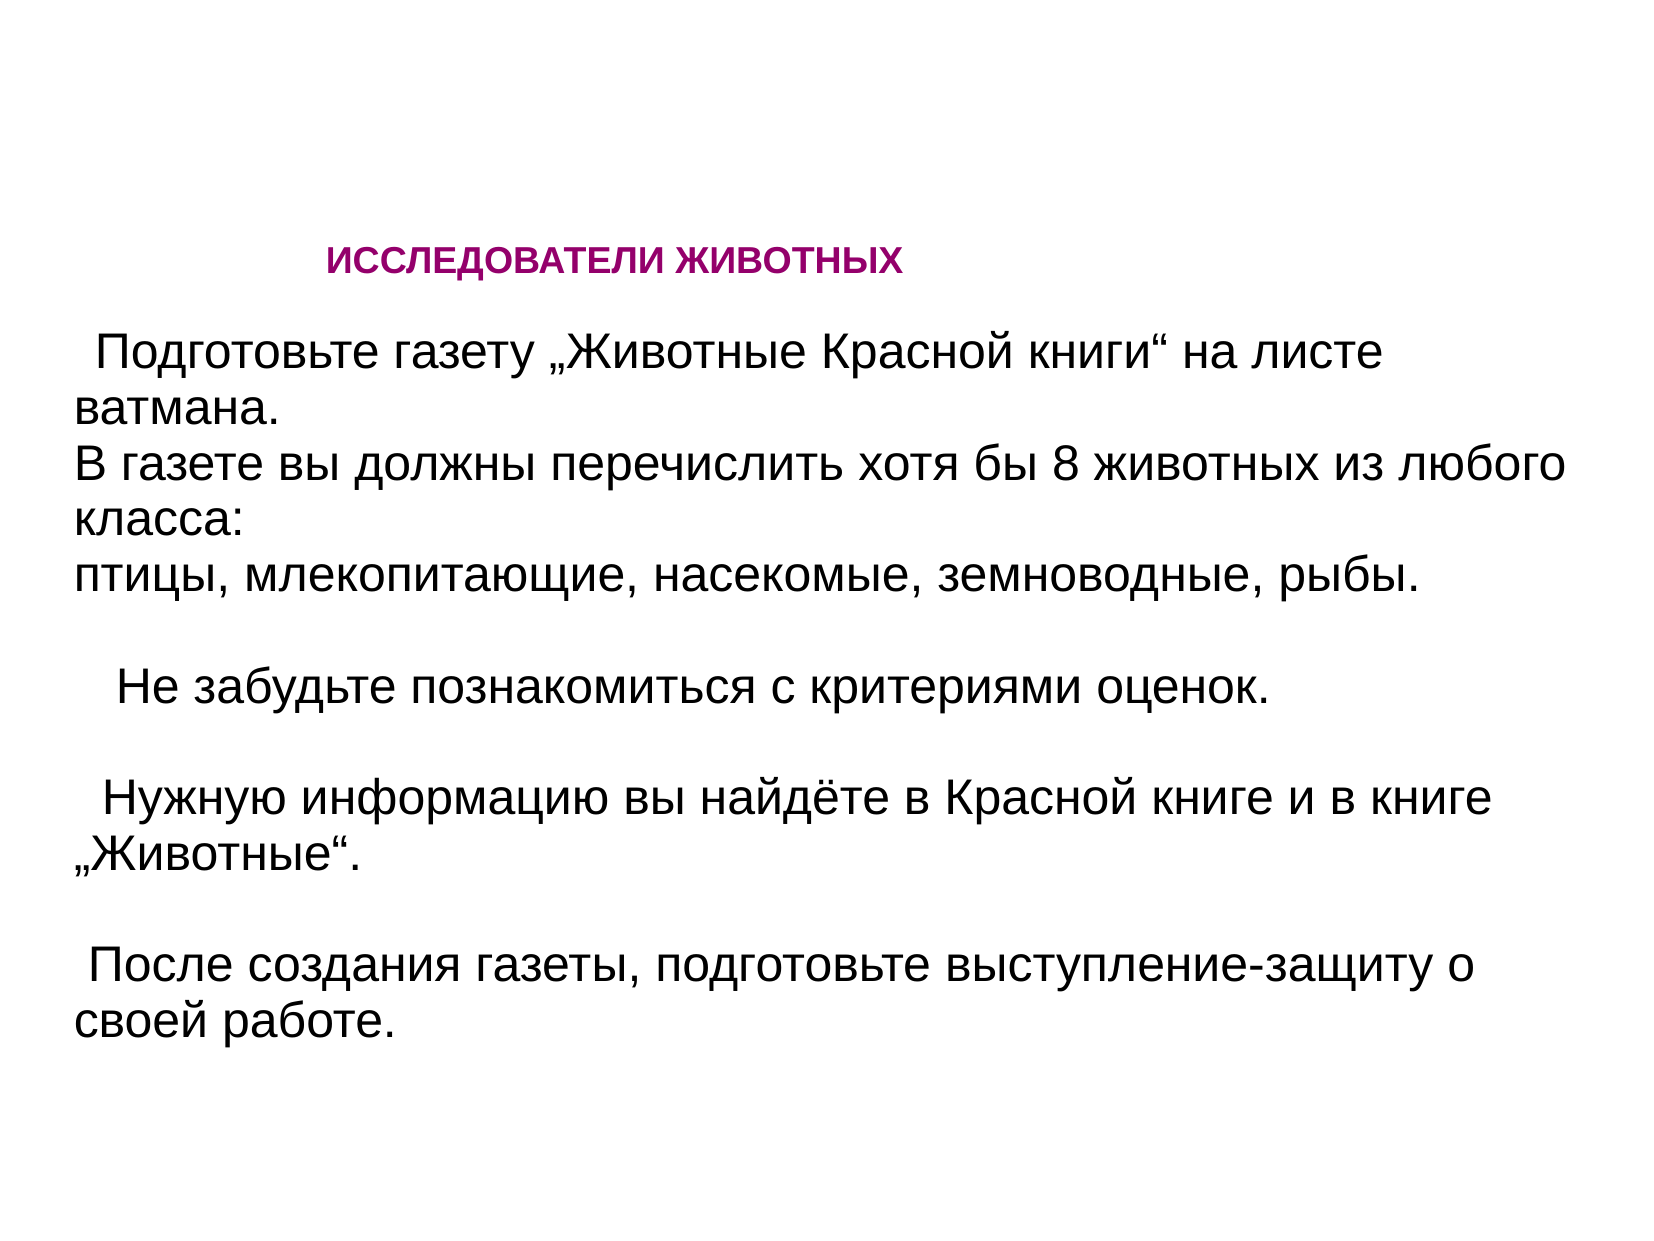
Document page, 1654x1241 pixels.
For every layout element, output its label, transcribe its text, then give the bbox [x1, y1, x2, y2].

text_box ИССЛЕДОВАТЕЛИ ЖИВОТНЫХ Подготовьте газету „Животные Красной книги“ на листе ватмана. В газете вы должны перечислить хотя бы 8 животных из любого класса: птицы, млекопитающие, насекомые, земноводные, рыбы. Не забудьте познакомиться с критериями оценок. Нужную информацию вы найдёте в Красной книге и в книге „Животные“. После создания газеты, подготовьте выступление-защиту о своей работе. [59, 232, 1599, 1123]
